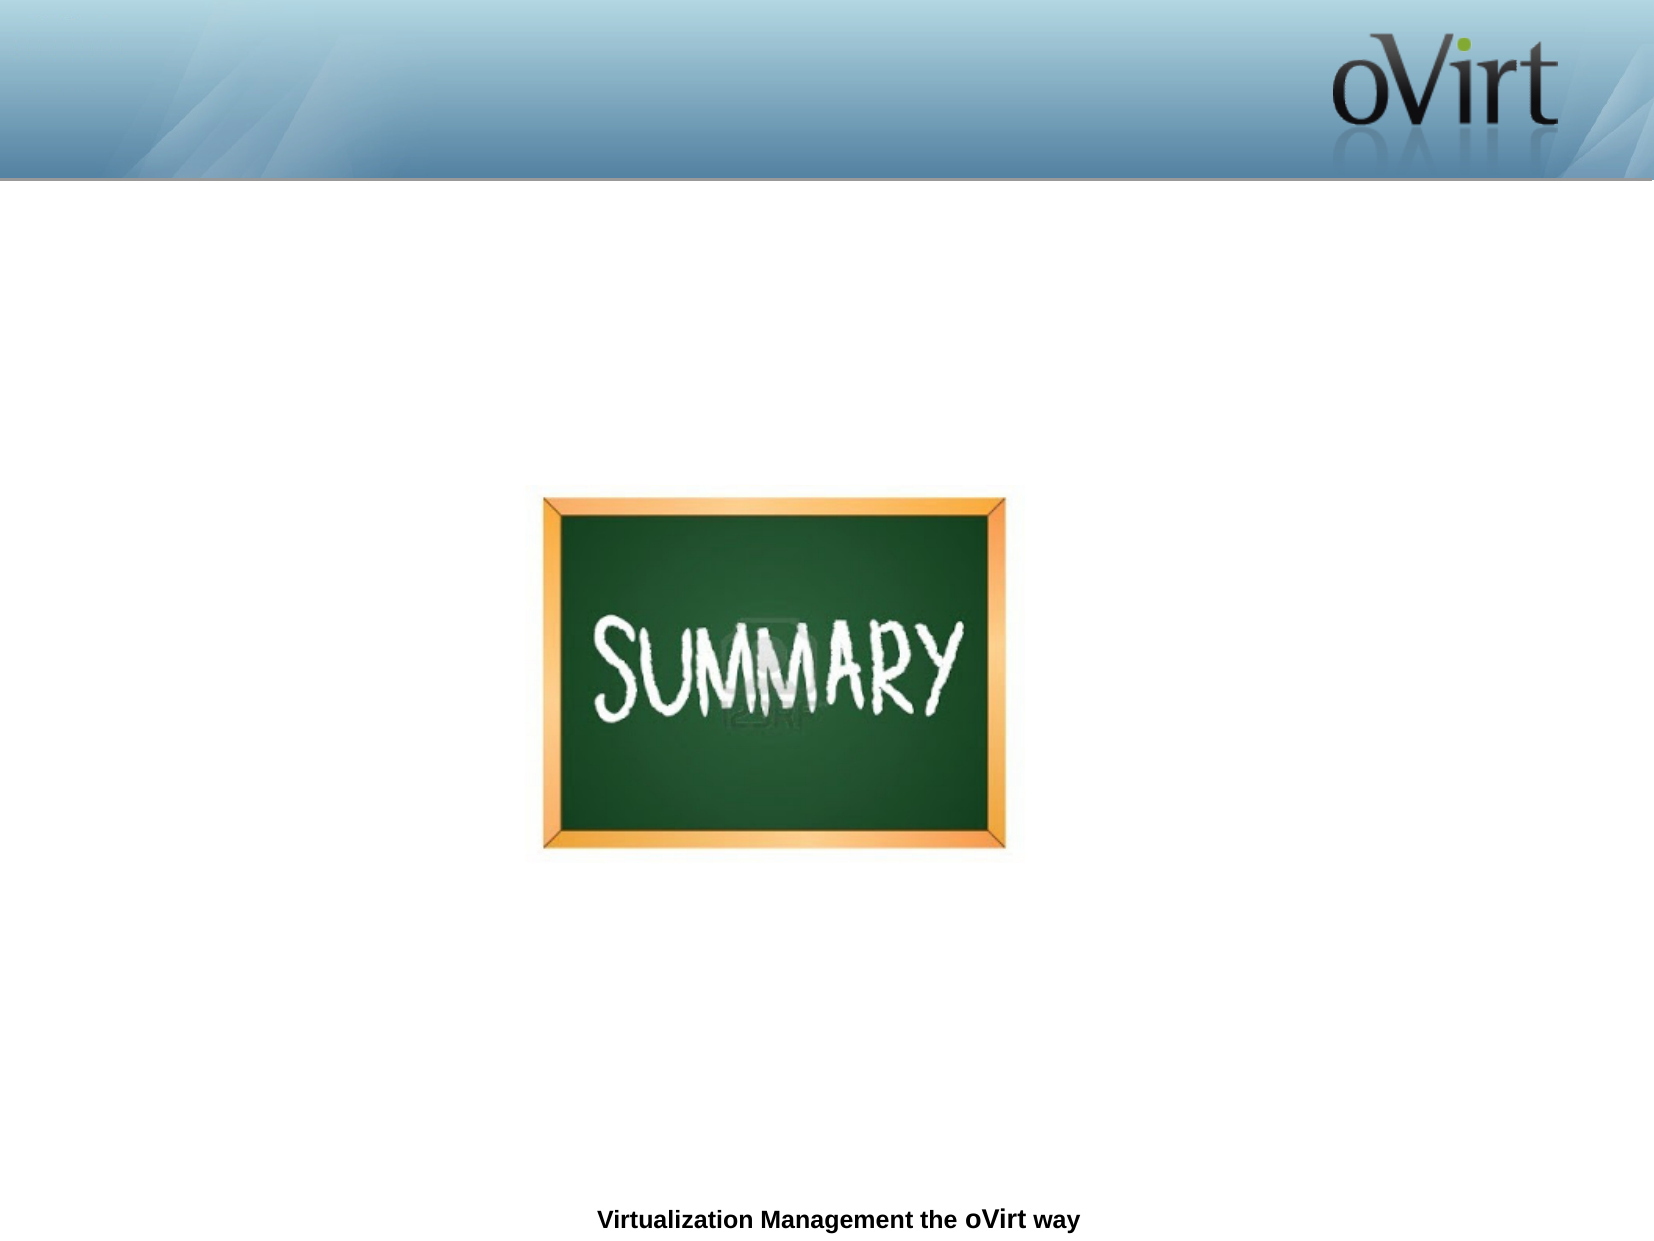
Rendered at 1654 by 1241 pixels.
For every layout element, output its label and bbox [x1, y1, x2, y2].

picture [1333, 25, 1558, 175]
picture [525, 485, 1025, 863]
